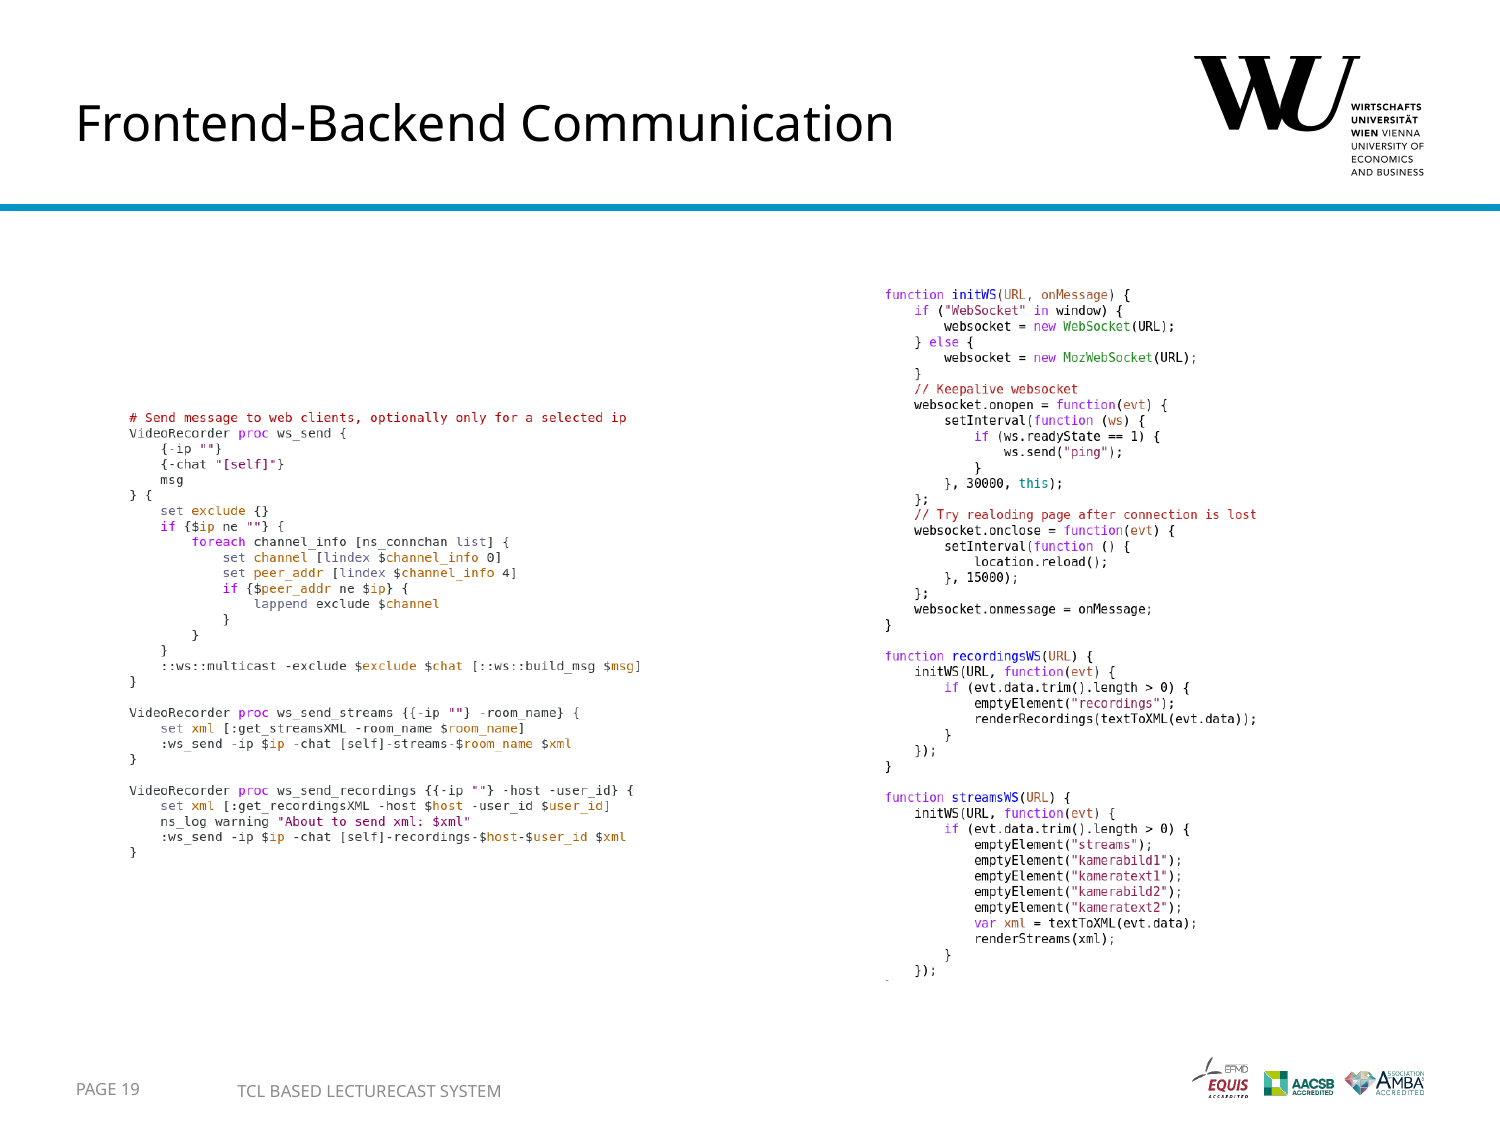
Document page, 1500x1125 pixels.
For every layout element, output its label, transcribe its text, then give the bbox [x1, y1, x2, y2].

picture [1194, 56, 1424, 178]
picture [129, 412, 639, 858]
footer Tcl based lecturecast system [223, 1065, 750, 1117]
picture [1192, 1057, 1424, 1098]
title Frontend-Backend Communication [75, 36, 1134, 206]
slide_number Page <número> [75, 1065, 223, 1117]
picture [885, 289, 1256, 981]
